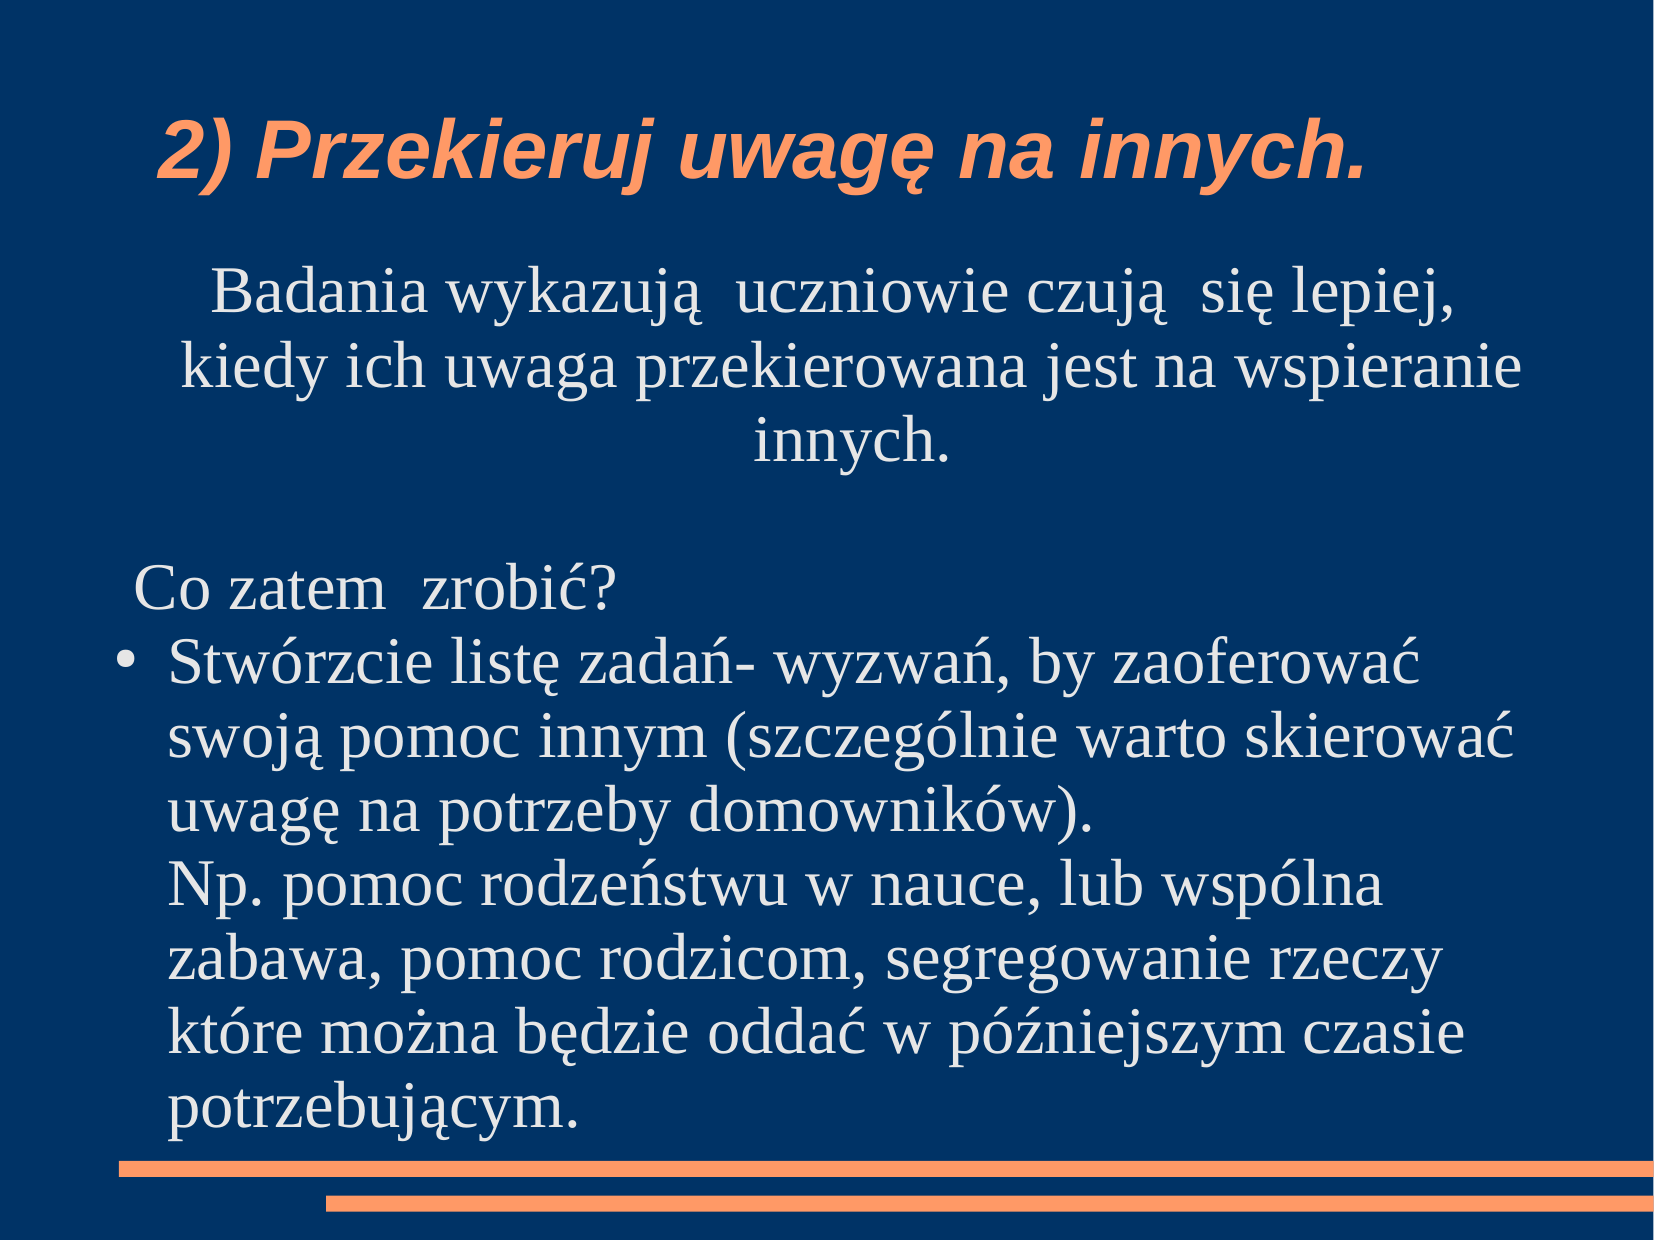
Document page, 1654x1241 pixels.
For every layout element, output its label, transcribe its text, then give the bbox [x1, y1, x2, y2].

list Badania wykazują uczniowie czują się lepiej, kiedy ich uwaga przekierowana jest na wspieranie innych. Co zatem zrobić? Stwórzcie listę zadań- wyzwań, by zaoferować swoją pomoc innym (szczególnie warto skierować uwagę na potrzeby domowników). Np. pomoc rodzeństwu w nauce, lub wspólna zabawa, pomoc rodzicom, segregowanie rzeczy które można będzie oddać w późniejszym czasie potrzebującym. [96, 253, 1536, 1146]
title 2) Przekieruj uwagę na innych. [121, 46, 1534, 253]
